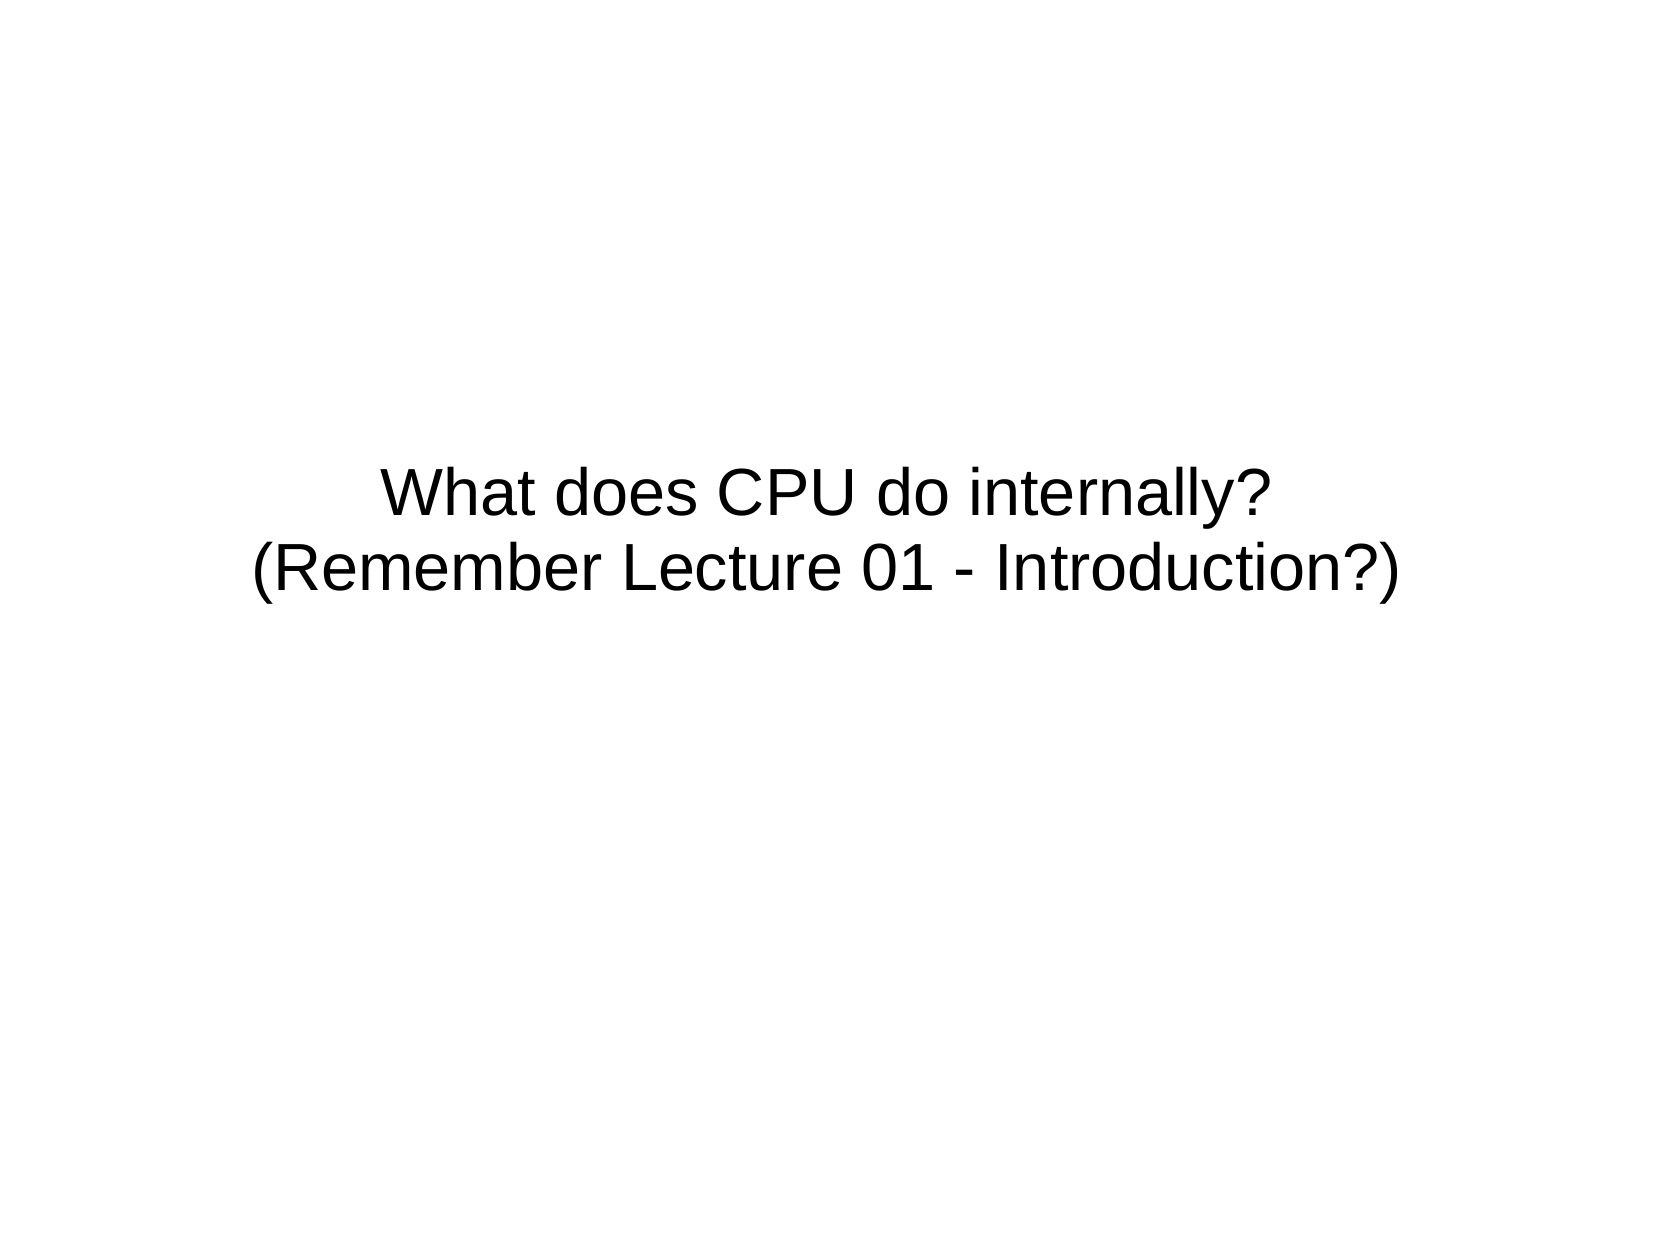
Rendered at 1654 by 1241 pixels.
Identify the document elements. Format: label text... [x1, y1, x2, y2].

subtitle What does CPU do internally? (Remember Lecture 01 - Introduction?) [82, 49, 1571, 1010]
